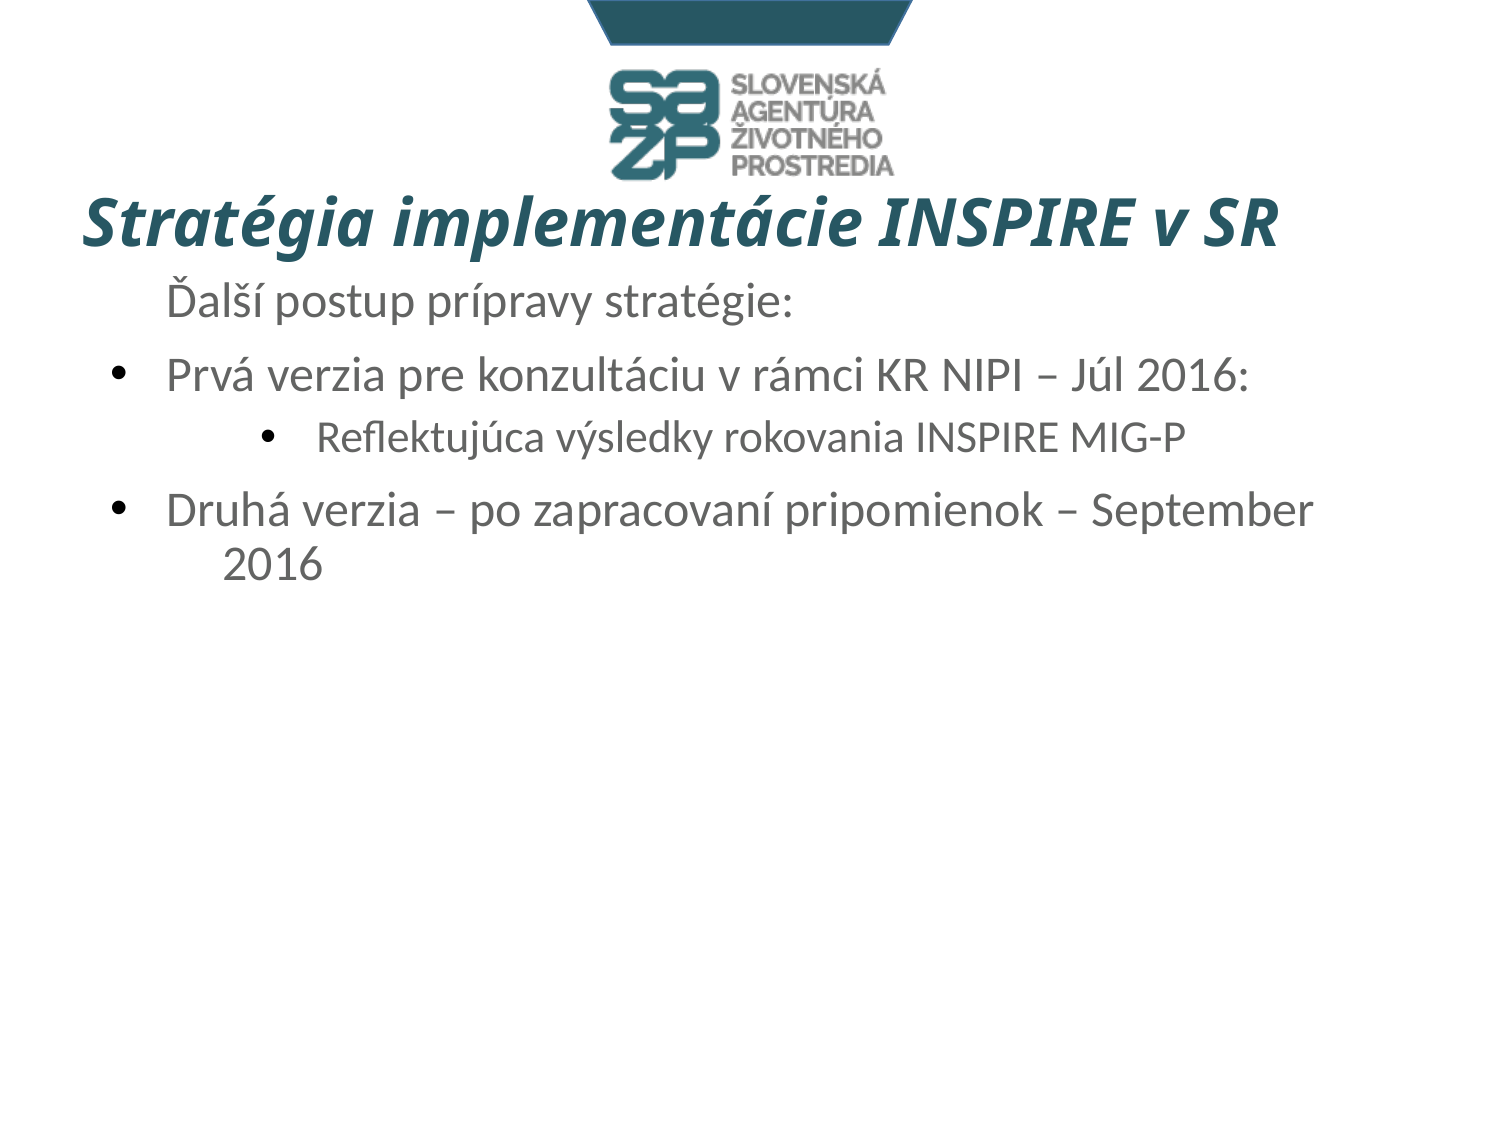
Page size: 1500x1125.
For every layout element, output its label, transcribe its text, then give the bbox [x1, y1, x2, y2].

picture [588, 44, 922, 181]
title Stratégia implementácie INSPIRE v SR [67, 181, 1500, 264]
list Ďalší postup prípravy stratégie: Prvá verzia pre konzultáciu v rámci KR NIPI – Júl 2016: Reflektujúca výsledky rokovania INSPIRE MIG-P Druhá verzia – po zapracovaní pripomienok – September 2016 [95, 266, 1418, 1093]
text_box [588, 0, 912, 44]
